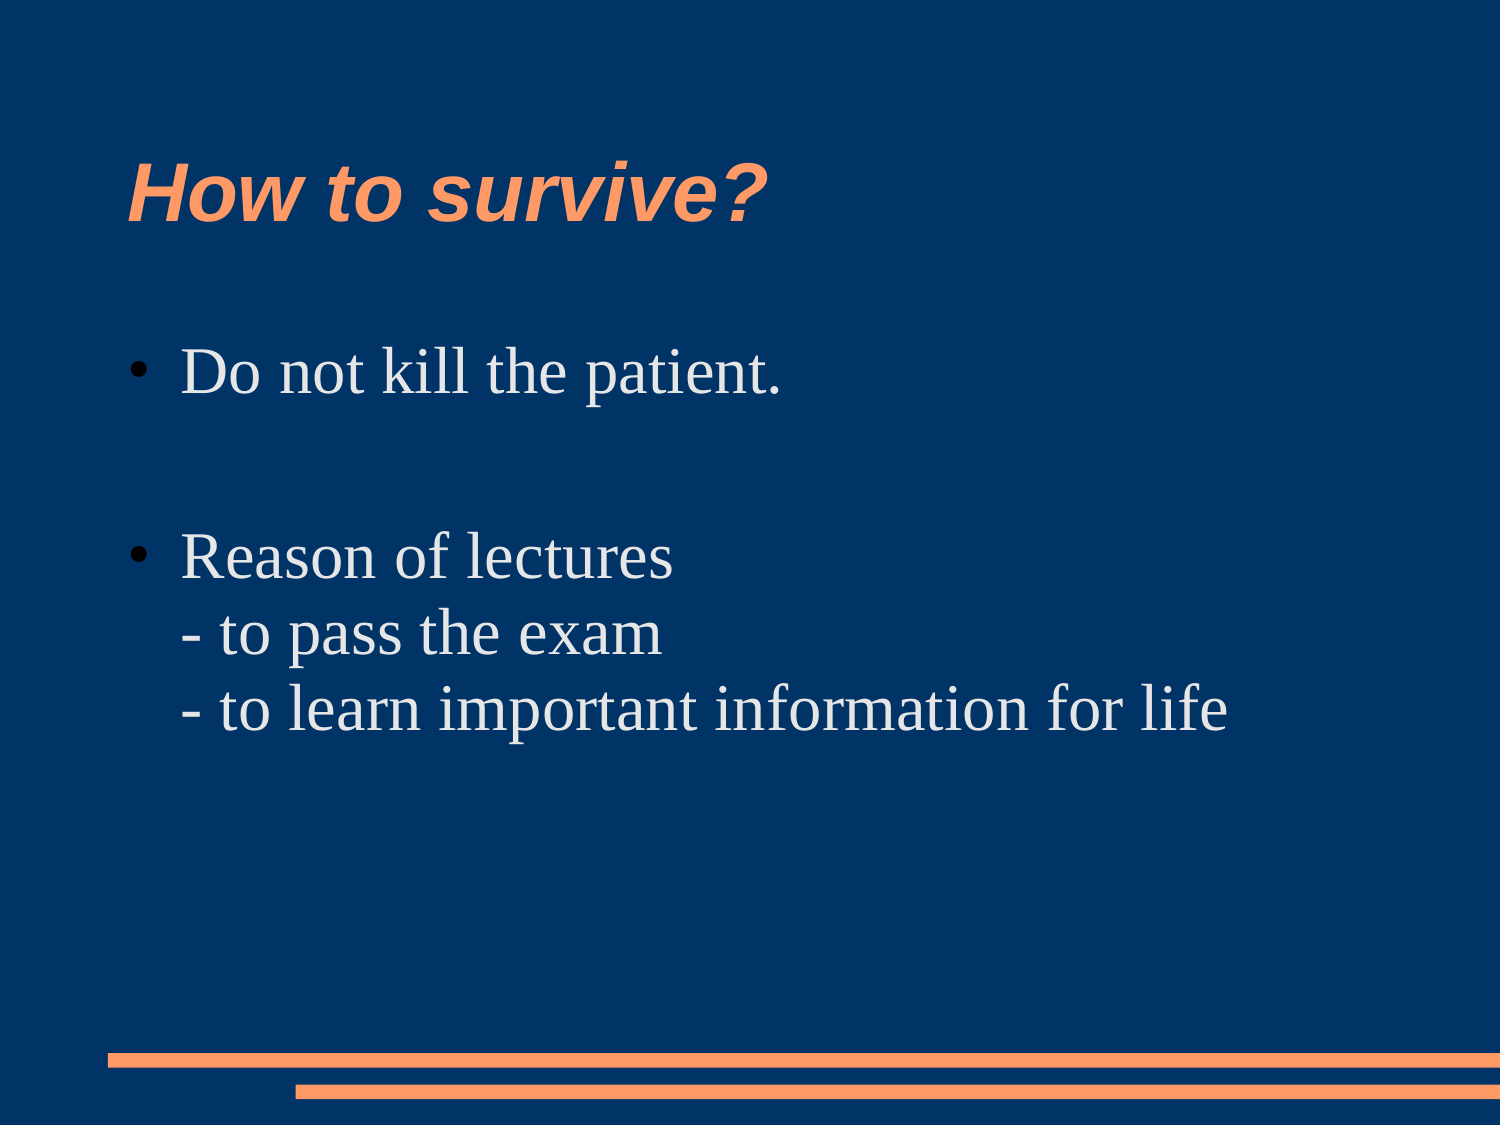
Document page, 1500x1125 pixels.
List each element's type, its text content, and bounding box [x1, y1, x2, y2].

list Do not kill the patient. Reason of lectures - to pass the exam - to learn important information for life [112, 324, 1388, 1001]
title How to survive? [112, 99, 1388, 288]
